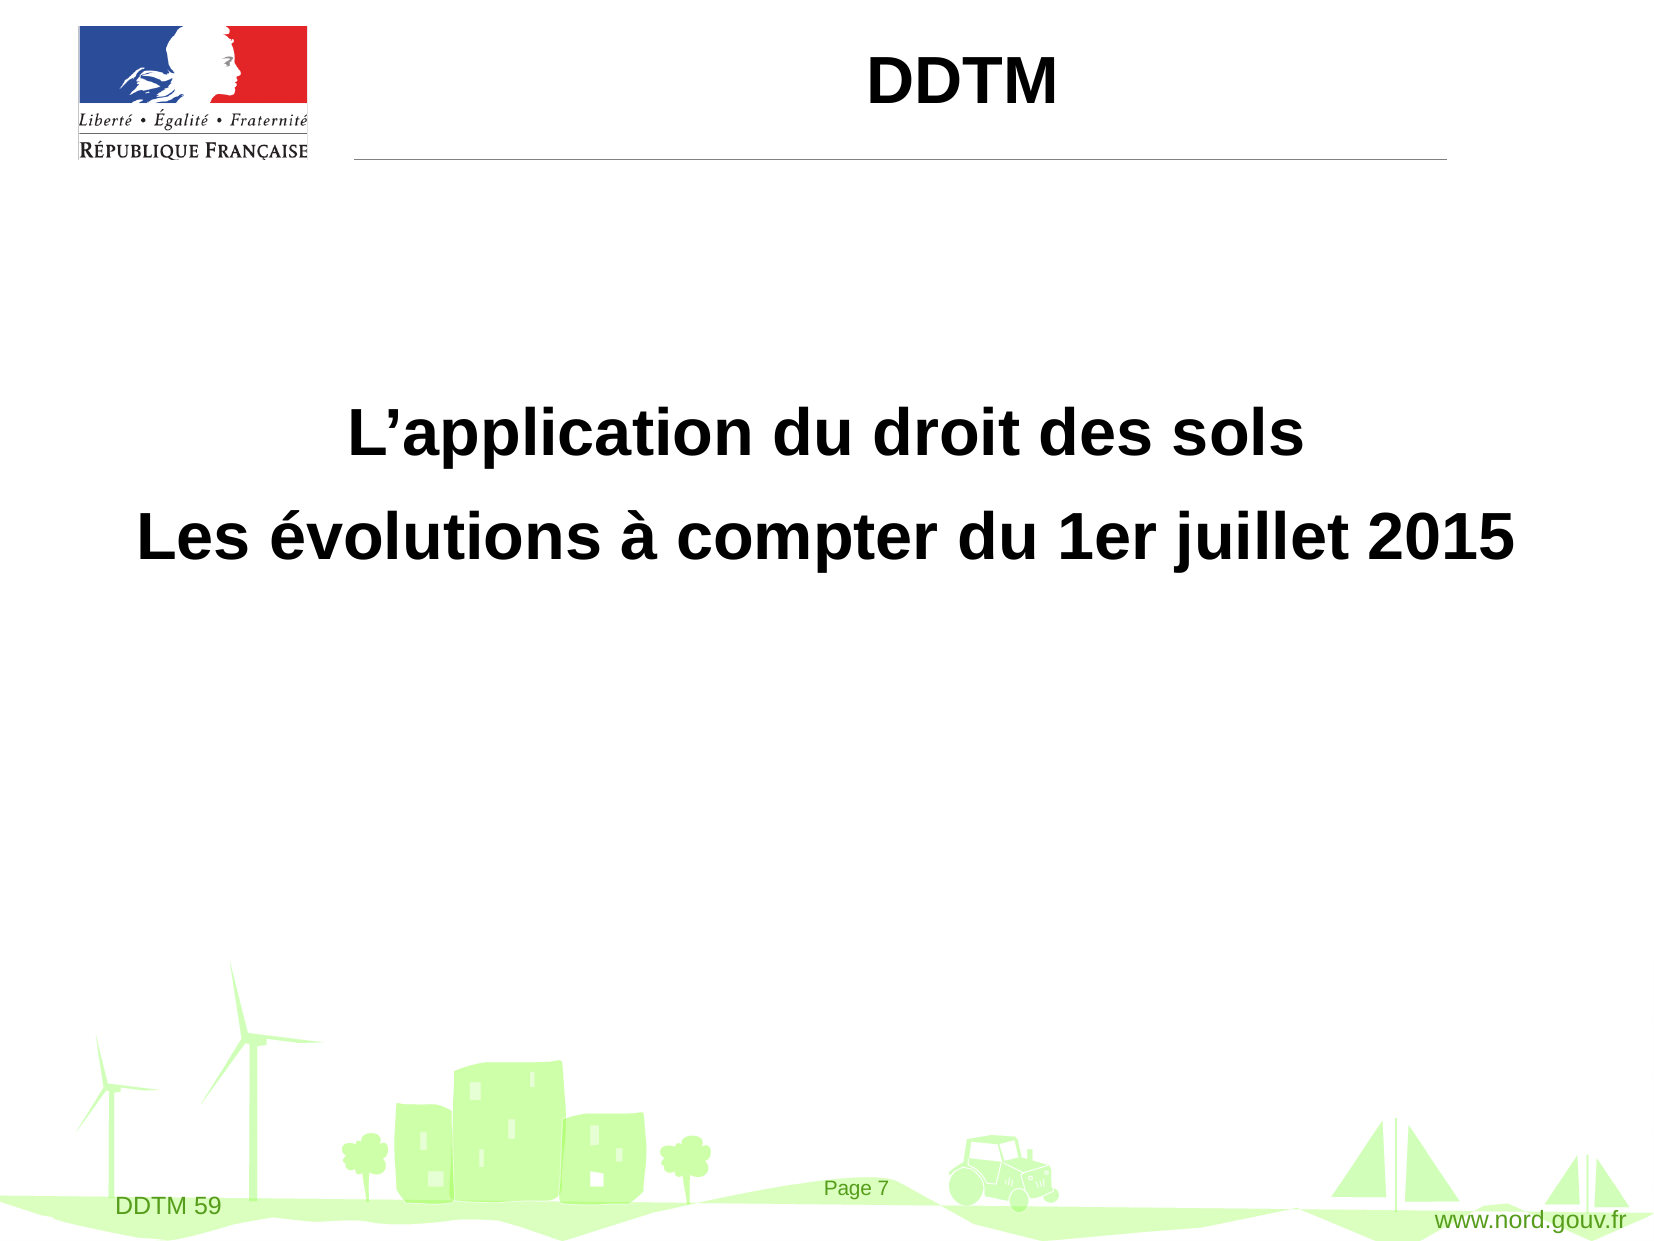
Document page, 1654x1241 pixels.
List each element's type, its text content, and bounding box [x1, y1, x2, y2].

list L’application du droit des sols Les évolutions à compter du 1er juillet 2015 [82, 290, 1571, 1010]
title DDTM [354, 0, 1571, 185]
picture [0, 961, 1654, 1241]
